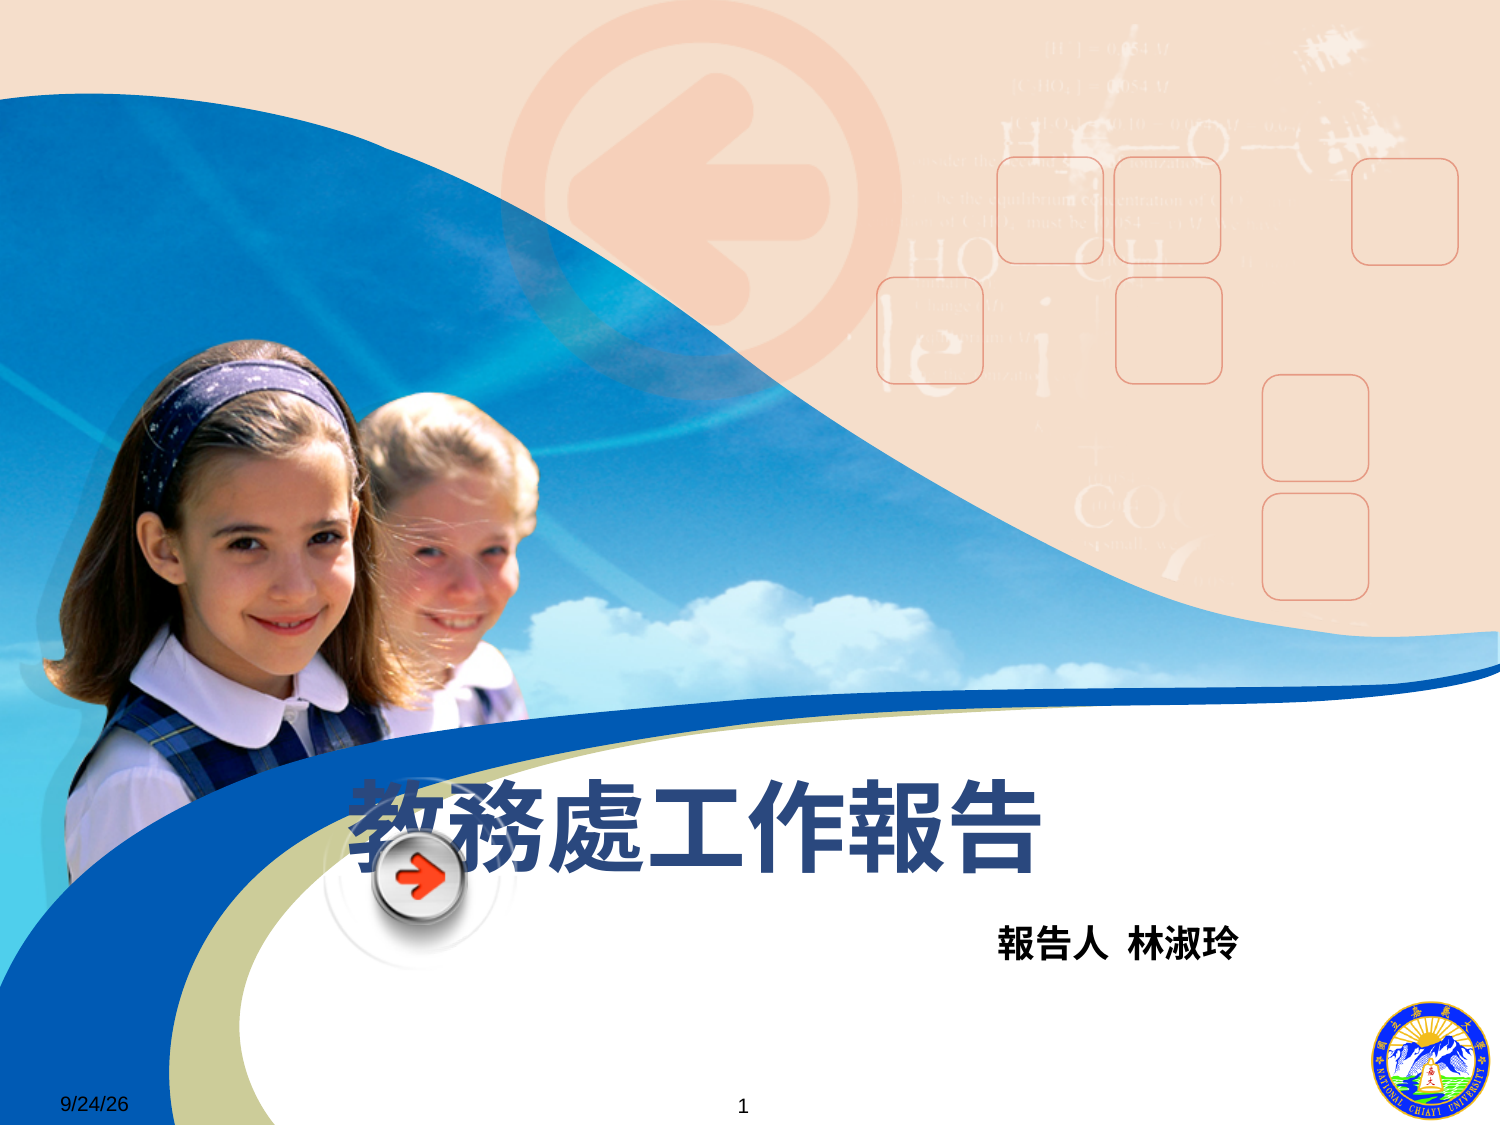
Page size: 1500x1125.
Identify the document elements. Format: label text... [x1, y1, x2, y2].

text_box [45, 1083, 396, 1112]
title 教務處工作報告 [331, 751, 1500, 897]
text_box [568, 1084, 919, 1113]
picture [308, 762, 526, 979]
subtitle 報告人 林淑玲 [762, 912, 1476, 963]
